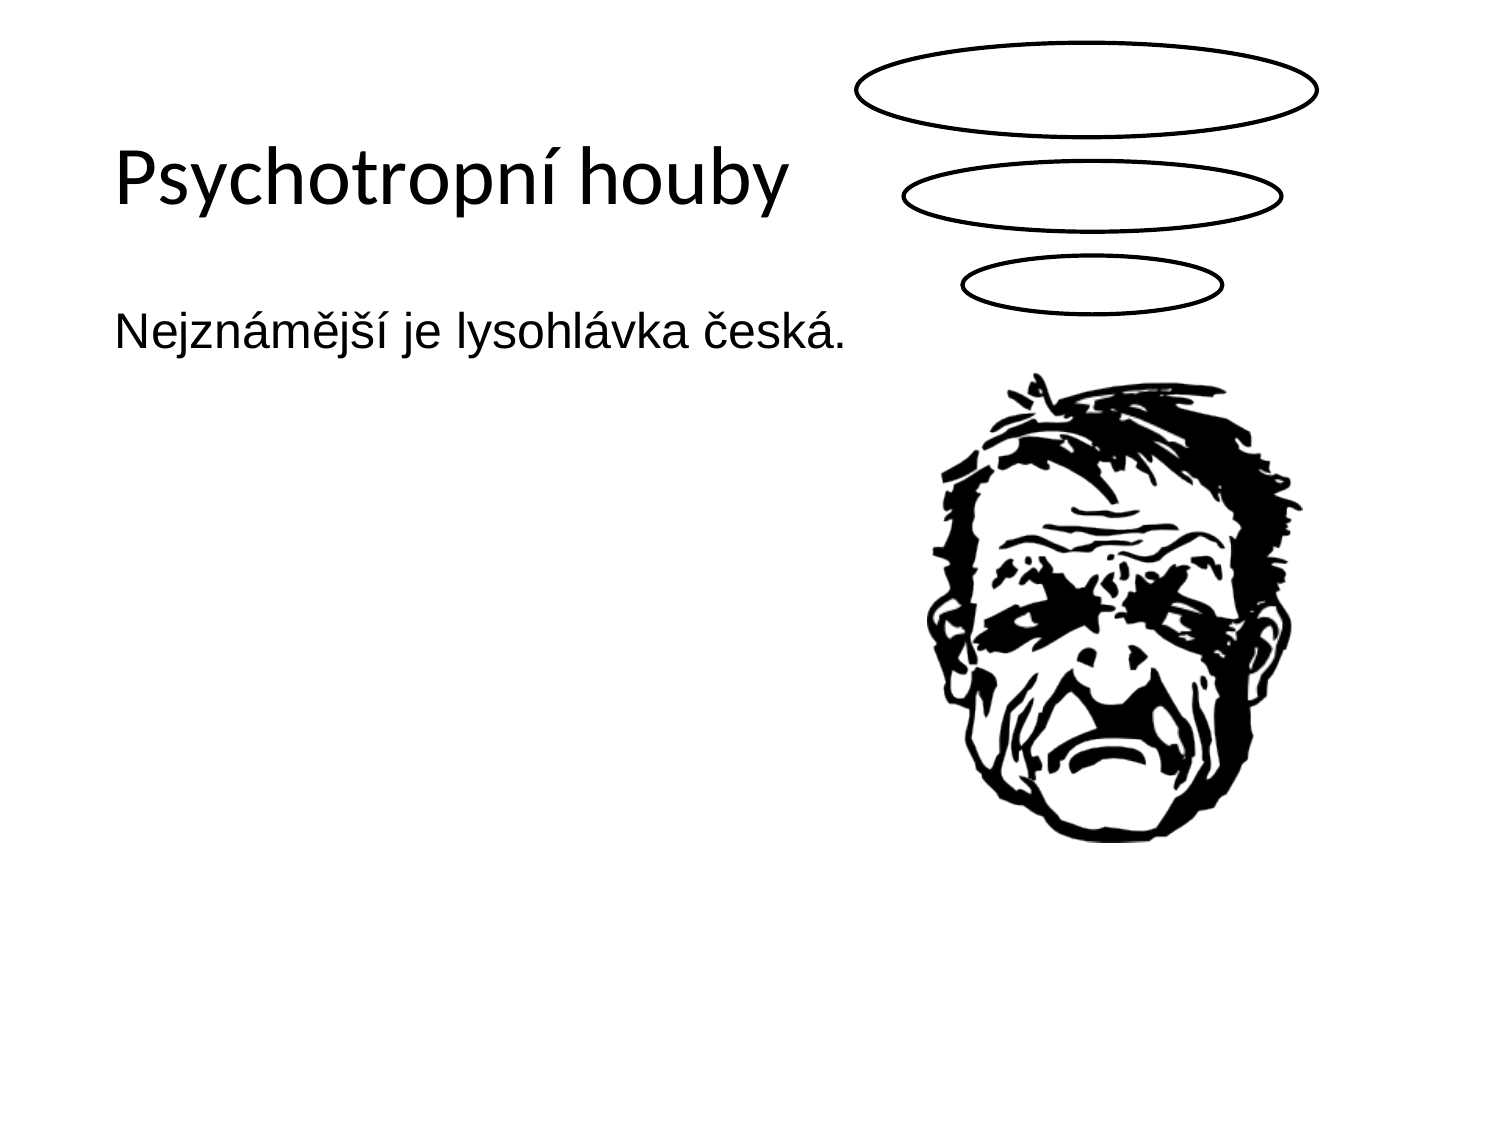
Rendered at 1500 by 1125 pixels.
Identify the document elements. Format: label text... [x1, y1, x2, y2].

text_box [903, 160, 1282, 232]
text_box Nejznámější je lysohlávka česká. [100, 290, 863, 367]
text_box Psychotropní houby [100, 113, 806, 230]
text_box [856, 42, 1317, 138]
text_box [962, 255, 1223, 315]
picture [927, 373, 1303, 843]
